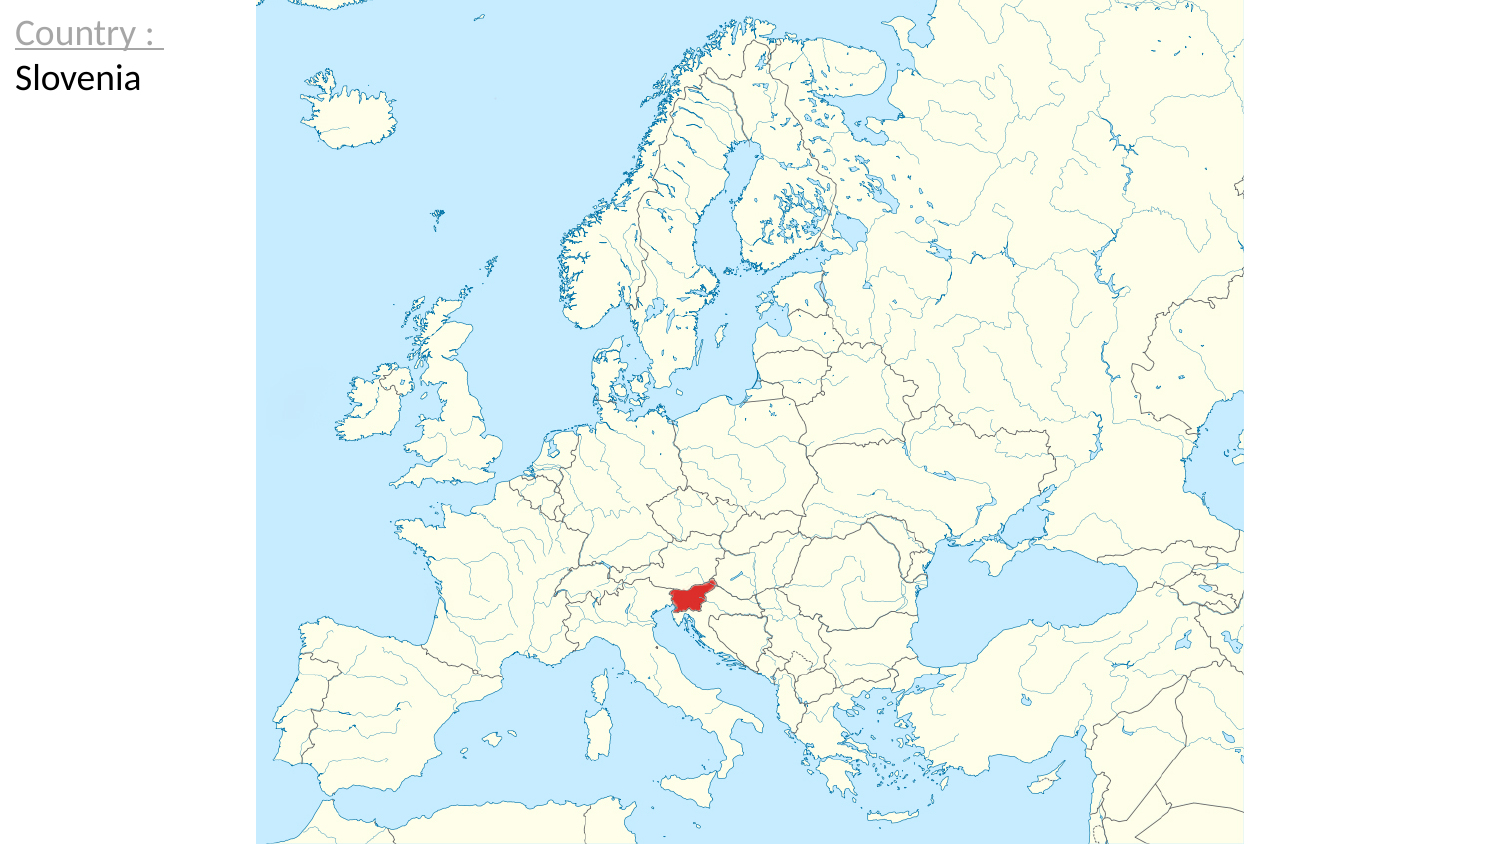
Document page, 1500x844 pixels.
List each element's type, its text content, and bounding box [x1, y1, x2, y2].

picture [256, 0, 1244, 844]
text_box Country : Slovenia [0, 0, 256, 295]
